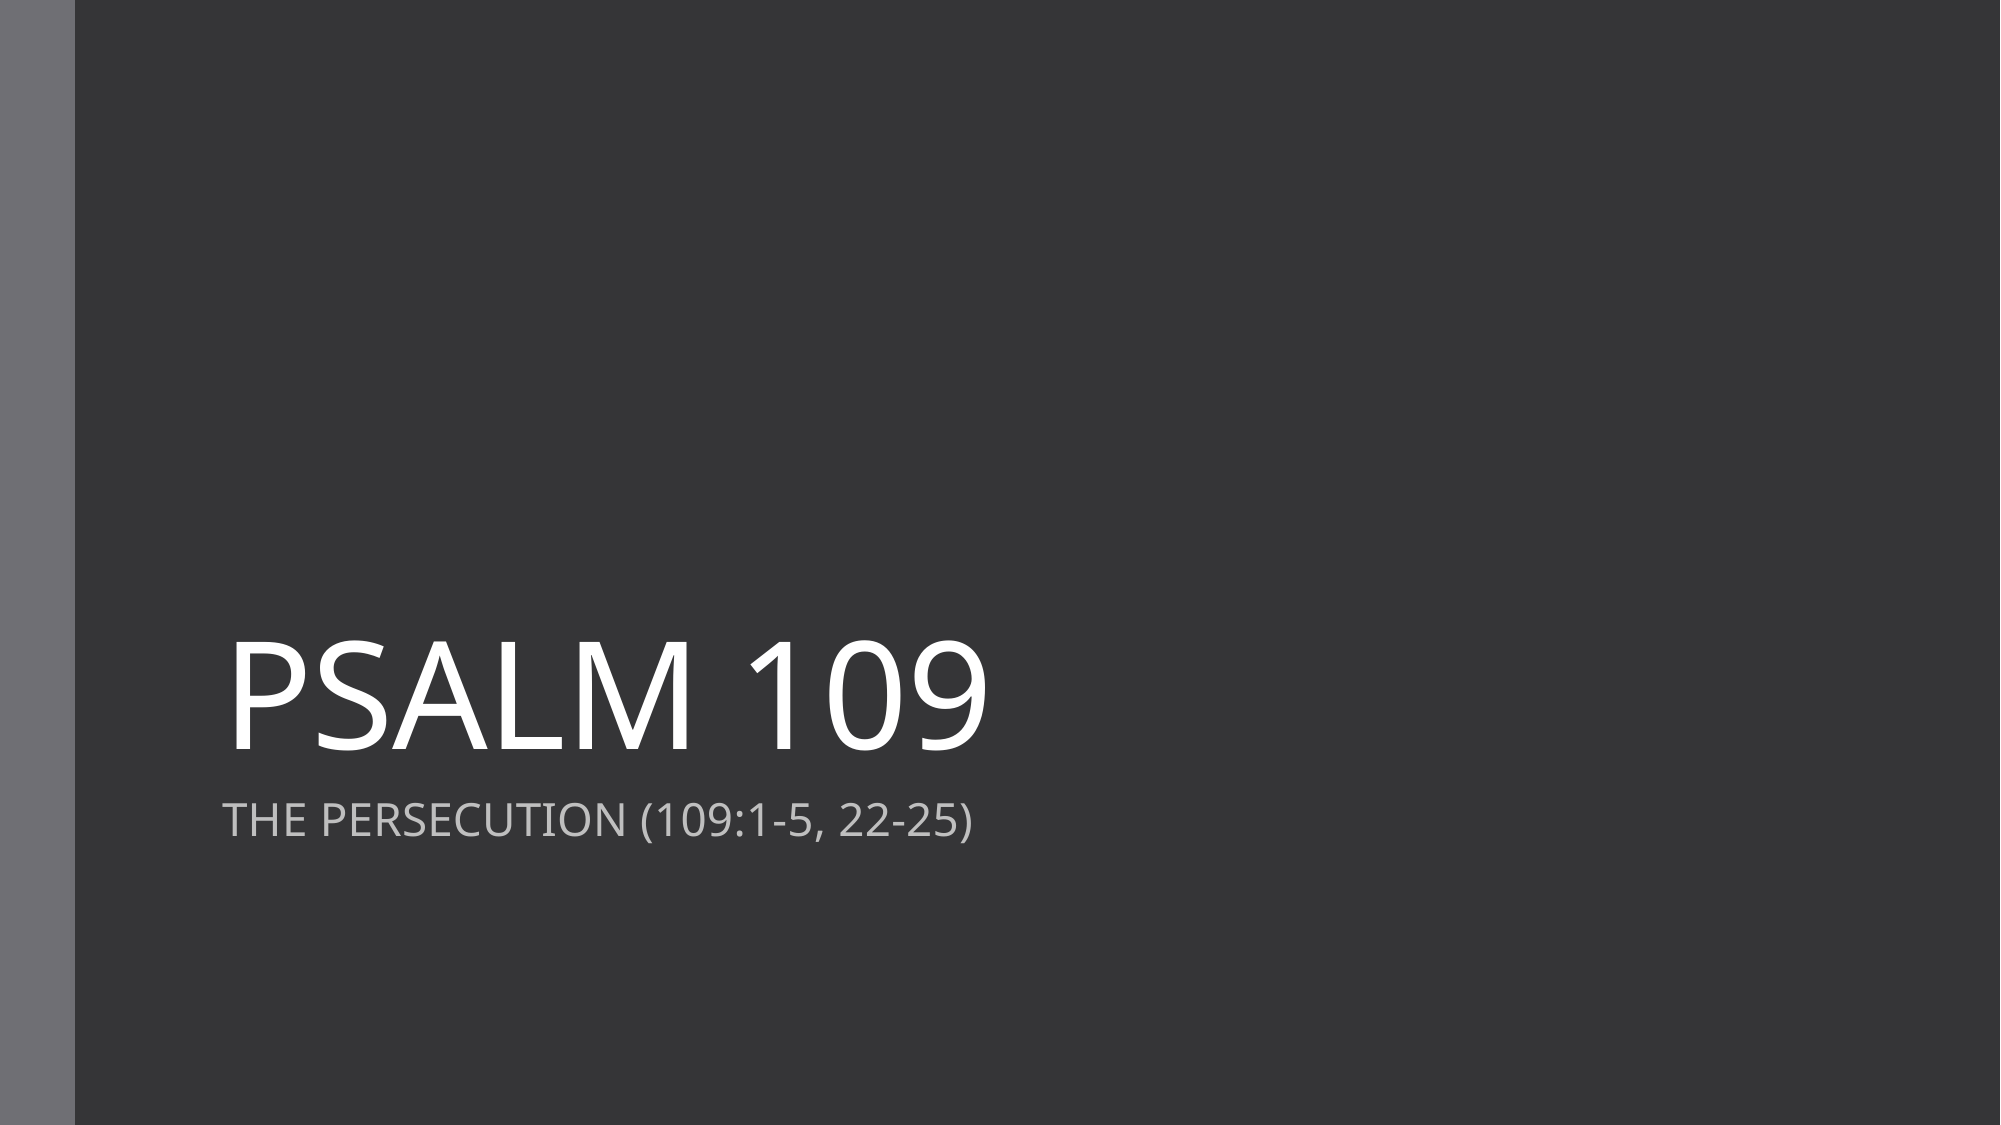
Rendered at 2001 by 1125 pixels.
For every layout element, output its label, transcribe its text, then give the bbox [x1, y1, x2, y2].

title PSALM 109 [206, 124, 1752, 787]
subtitle THE PERSECUTION (109:1-5, 22-25) [206, 787, 1752, 1066]
